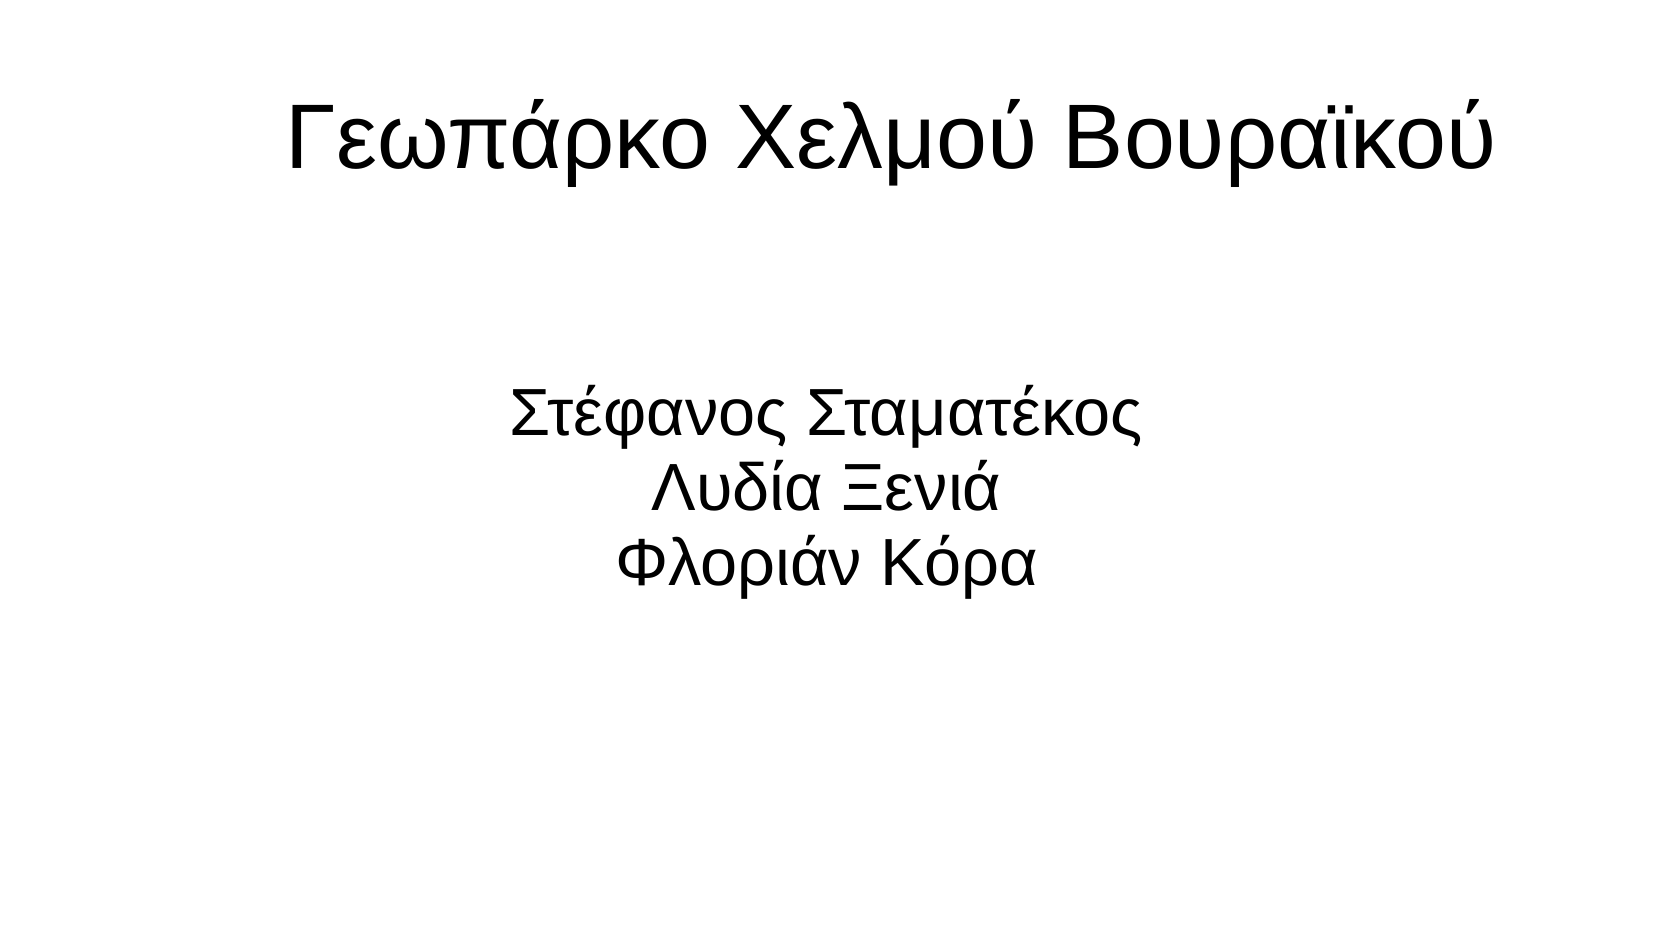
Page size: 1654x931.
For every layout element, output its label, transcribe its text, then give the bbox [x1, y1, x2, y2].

title Γεωπάρκο Χελμού Βουραϊκού [147, 59, 1636, 215]
subtitle Στέφανος Σταματέκος Λυδία Ξενιά Φλοριάν Κόρα [82, 217, 1571, 758]
